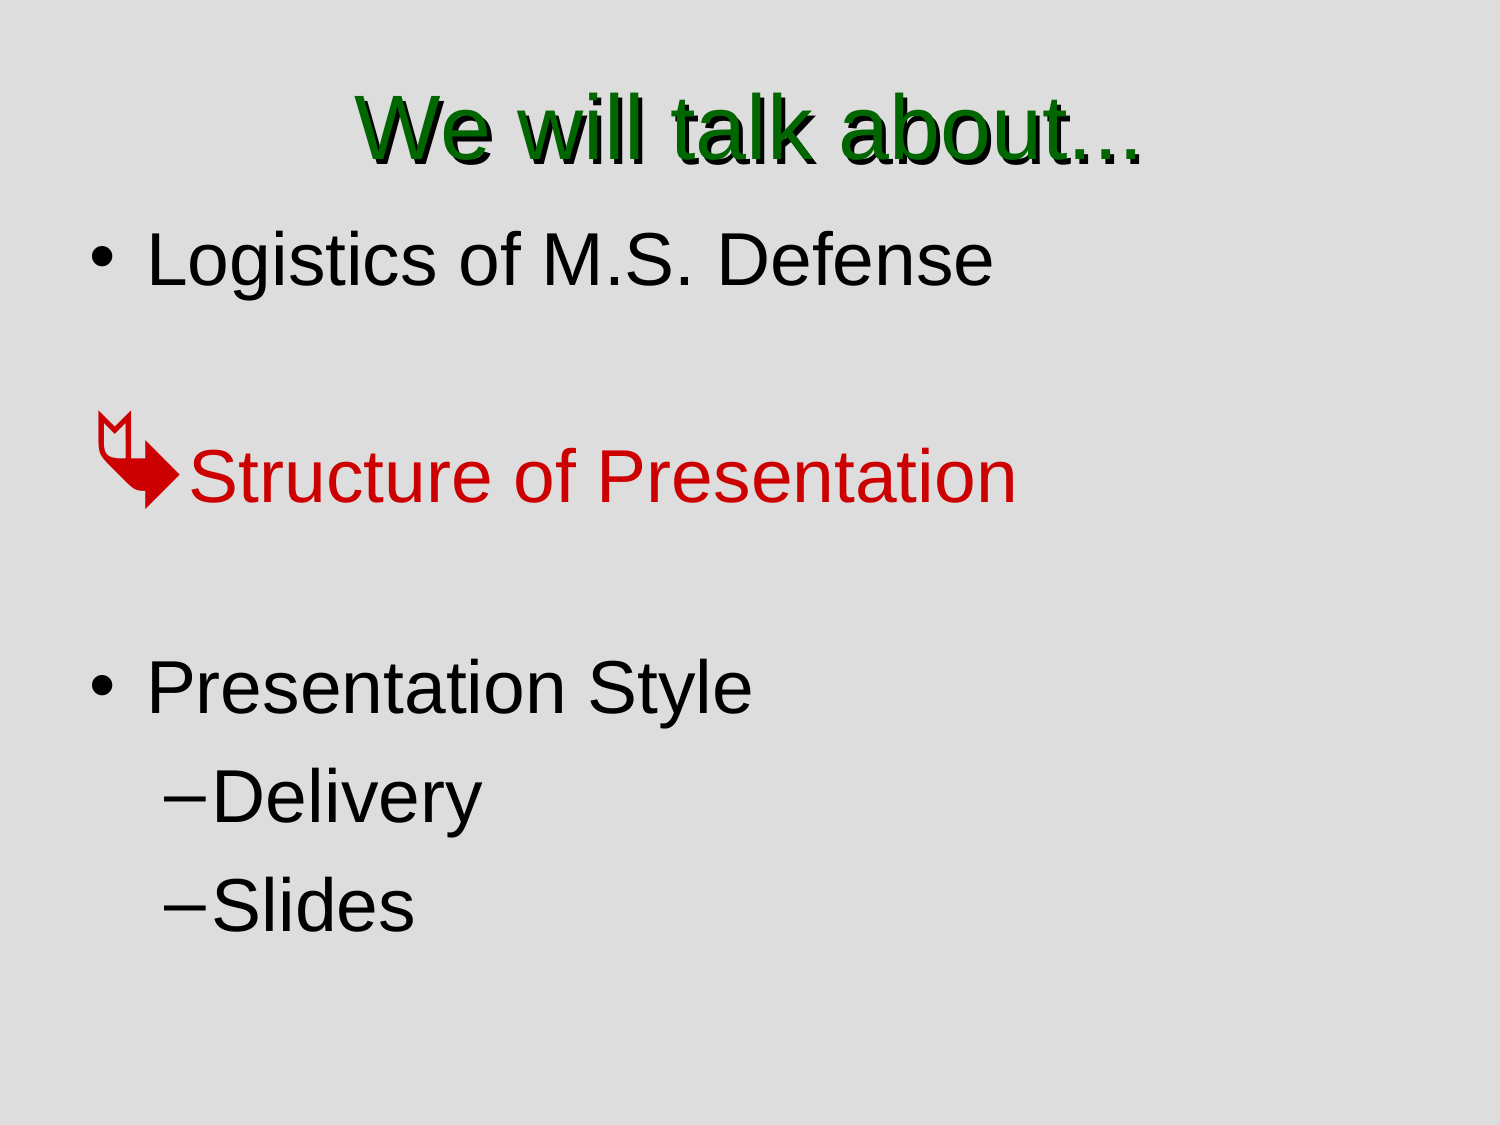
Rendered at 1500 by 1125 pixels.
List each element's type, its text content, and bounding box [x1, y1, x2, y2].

title We will talk about... [75, 45, 1426, 202]
list Logistics of M.S. Defense Structure of Presentation Presentation Style Delivery Slides [75, 202, 1426, 1063]
